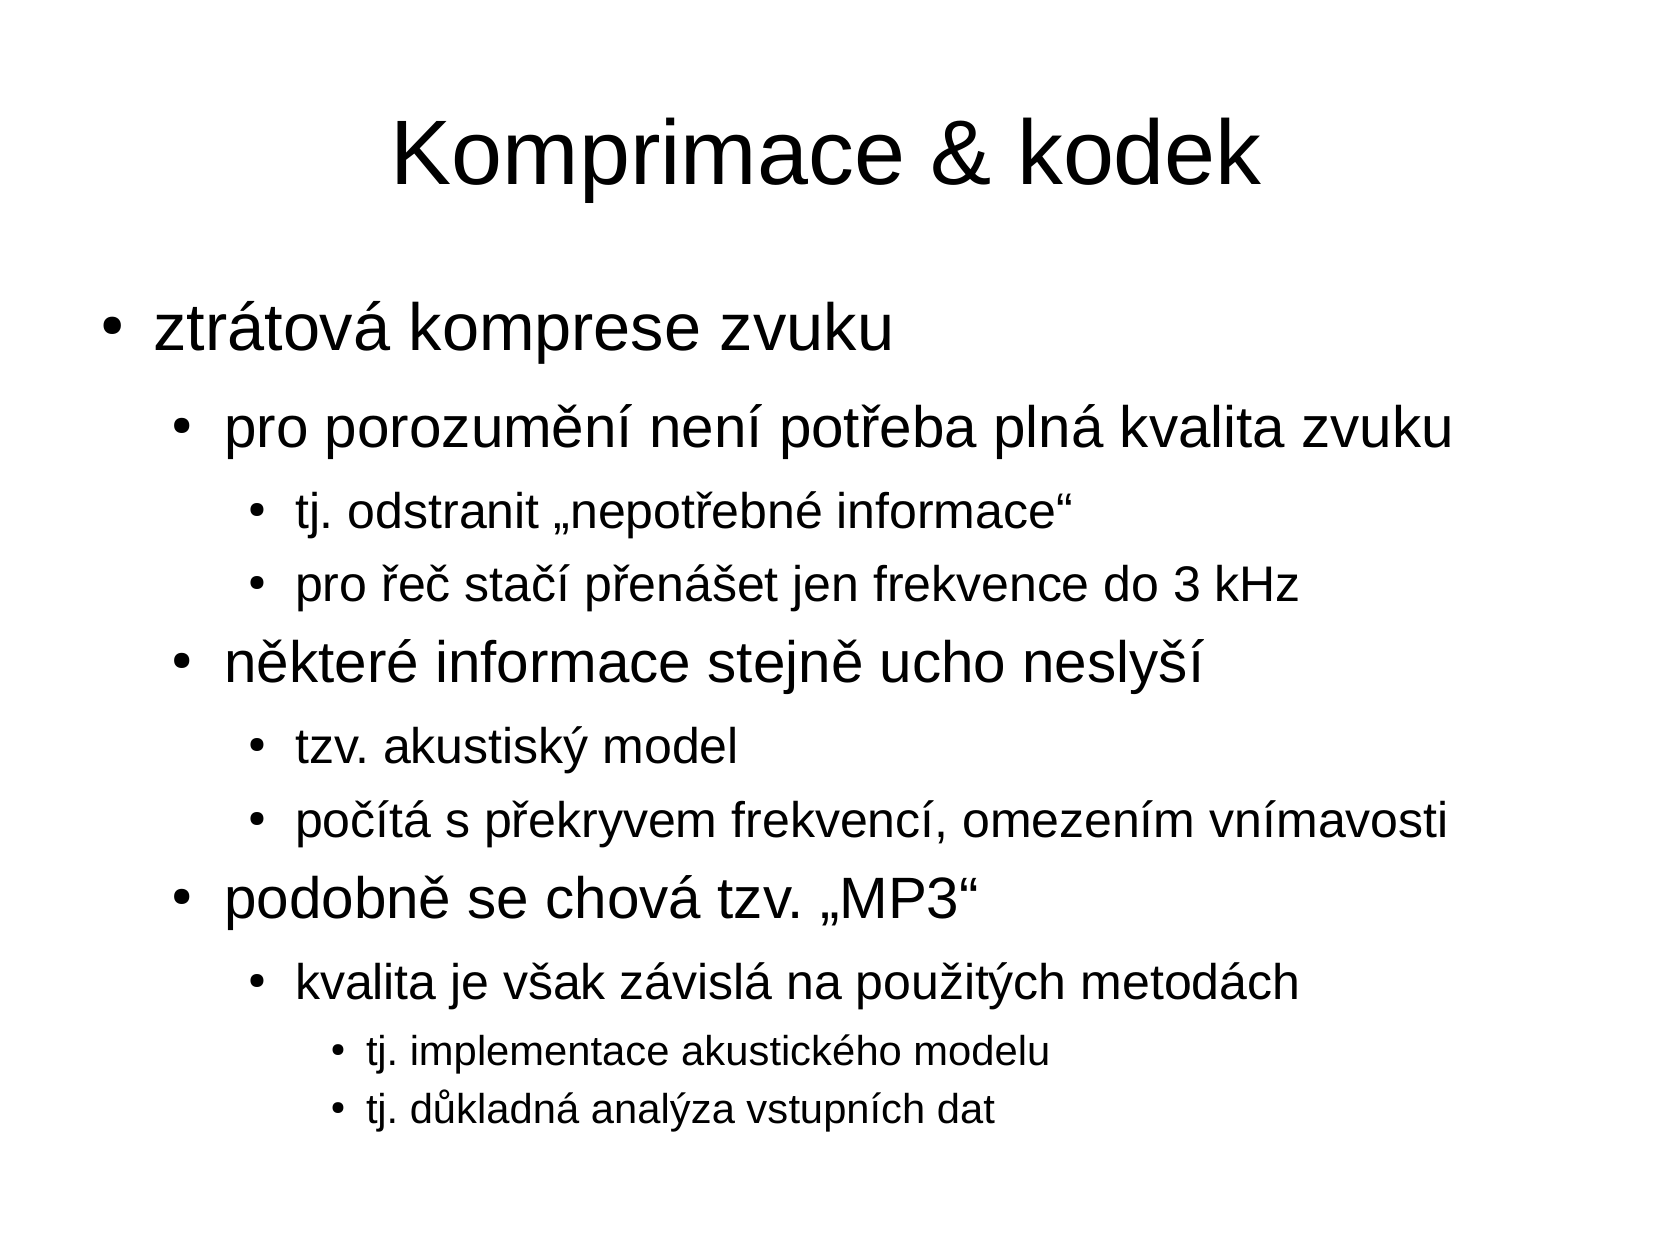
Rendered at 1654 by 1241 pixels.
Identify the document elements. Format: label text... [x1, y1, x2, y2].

title Komprimace & kodek [82, 49, 1571, 257]
list ztrátová komprese zvuku pro porozumění není potřeba plná kvalita zvuku tj. odstranit „nepotřebné informace“ pro řeč stačí přenášet jen frekvence do 3 kHz některé informace stejně ucho neslyší tzv. akustiský model počítá s překryvem frekvencí, omezením vnímavosti podobně se chová tzv. „MP3“ kvalita je však závislá na použitých metodách tj. implementace akustického modelu tj. důkladná analýza vstupních dat [82, 290, 1571, 1182]
